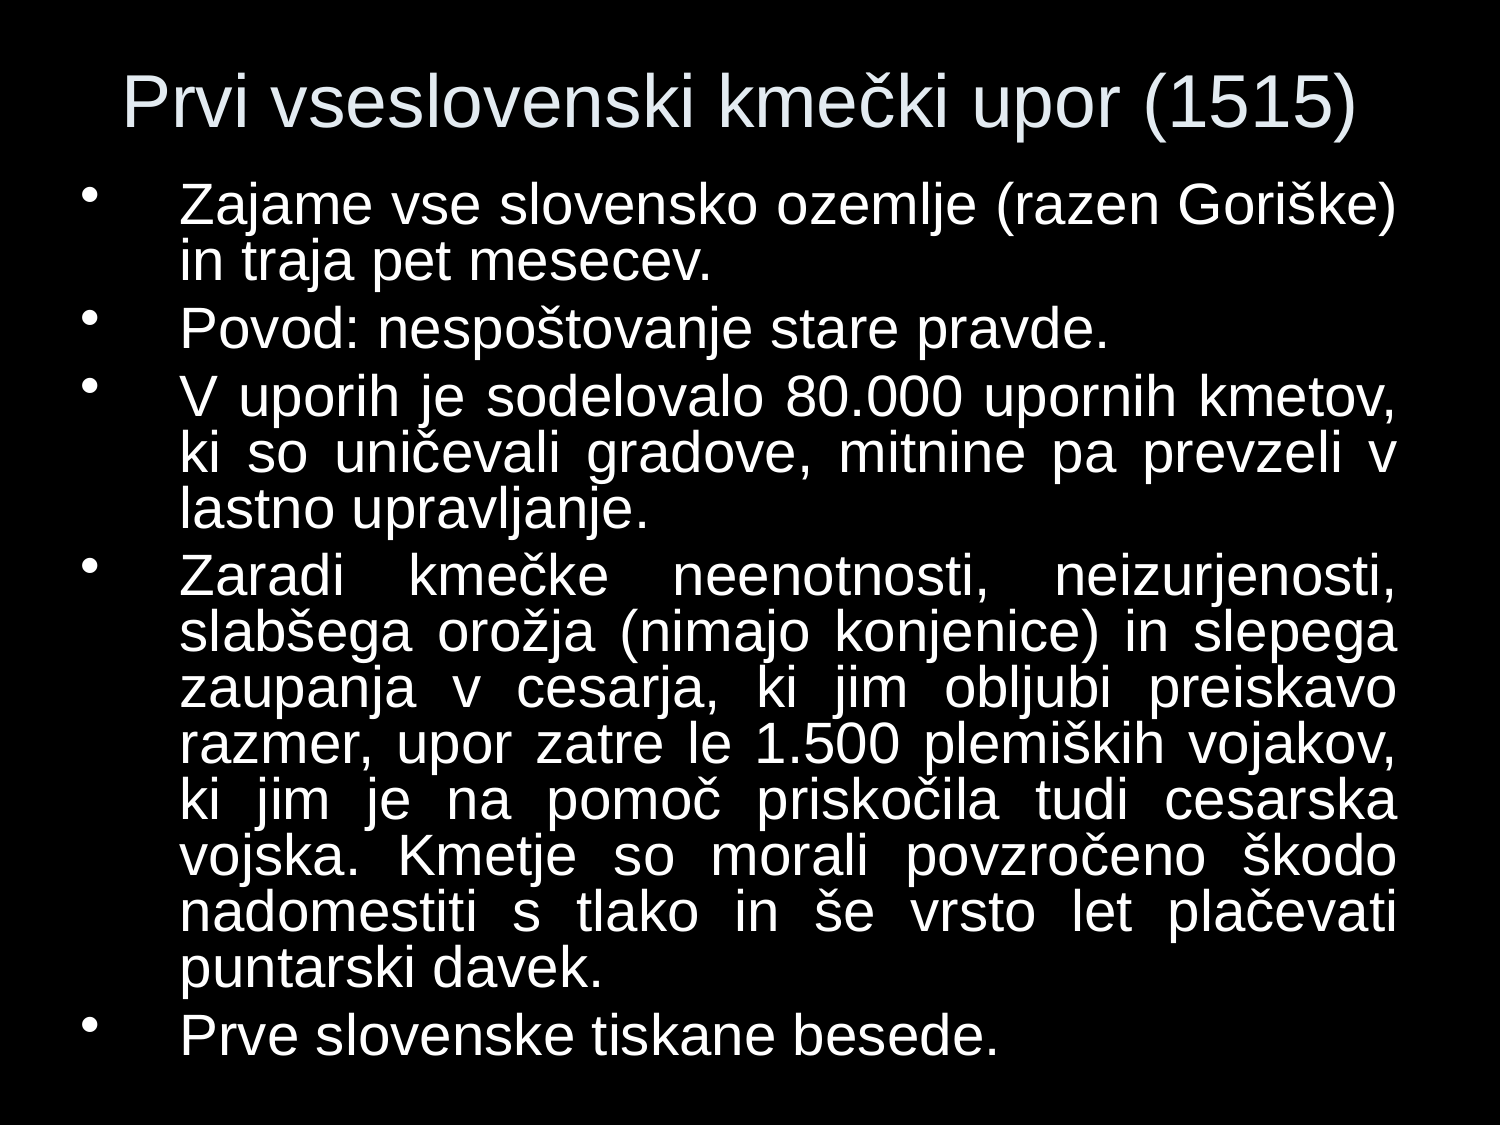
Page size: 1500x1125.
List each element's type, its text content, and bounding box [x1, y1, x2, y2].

list Zajame vse slovensko ozemlje (razen Goriške) in traja pet mesecev. Povod: nespoštovanje stare pravde. V uporih je sodelovalo 80.000 upornih kmetov, ki so uničevali gradove, mitnine pa prevzeli v lastno upravljanje. Zaradi kmečke neenotnosti, neizurjenosti, slabšega orožja (nimajo konjenice) in slepega zaupanja v cesarja, ki jim obljubi preiskavo razmer, upor zatre le 1.500 plemiških vojakov, ki jim je na pomoč priskočila tudi cesarska vojska. Kmetje so morali povzročeno škodo nadomestiti s tlako in še vrsto let plačevati puntarski davek. Prve slovenske tiskane besede. [64, 172, 1415, 916]
title Prvi vseslovenski kmečki upor (1515) [76, 0, 1427, 188]
